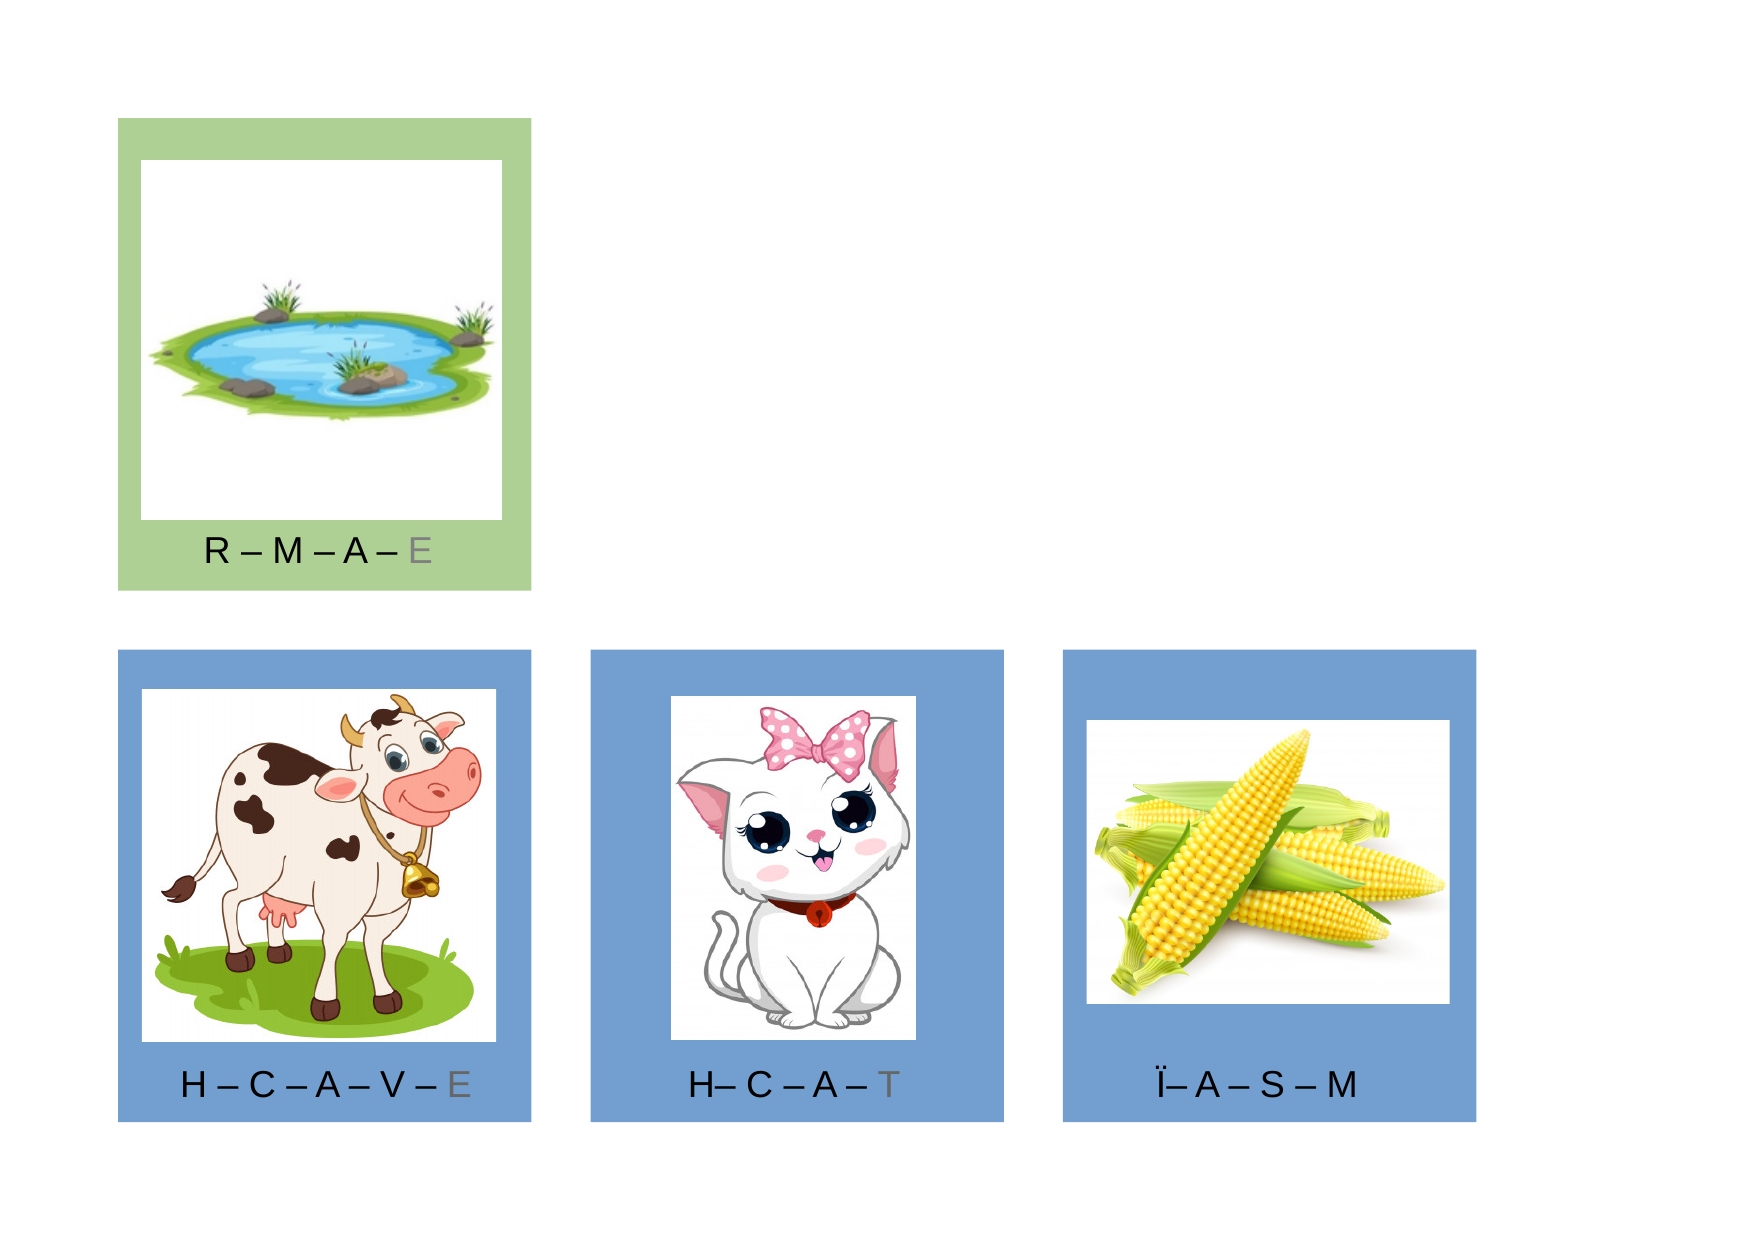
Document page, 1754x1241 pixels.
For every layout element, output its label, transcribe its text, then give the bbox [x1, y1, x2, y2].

picture [141, 160, 502, 520]
picture [671, 696, 916, 1040]
text_box [1062, 649, 1477, 1123]
picture [1086, 720, 1450, 1004]
text_box [590, 649, 1004, 1123]
text_box [118, 649, 532, 1123]
text_box Ï– A – S – M [1141, 1056, 1384, 1113]
picture [141, 689, 497, 1042]
text_box R – M – A – E [188, 521, 459, 579]
text_box H – C – A – V – E [165, 1056, 498, 1113]
text_box H– C – A – T [673, 1056, 926, 1113]
text_box [118, 118, 532, 591]
